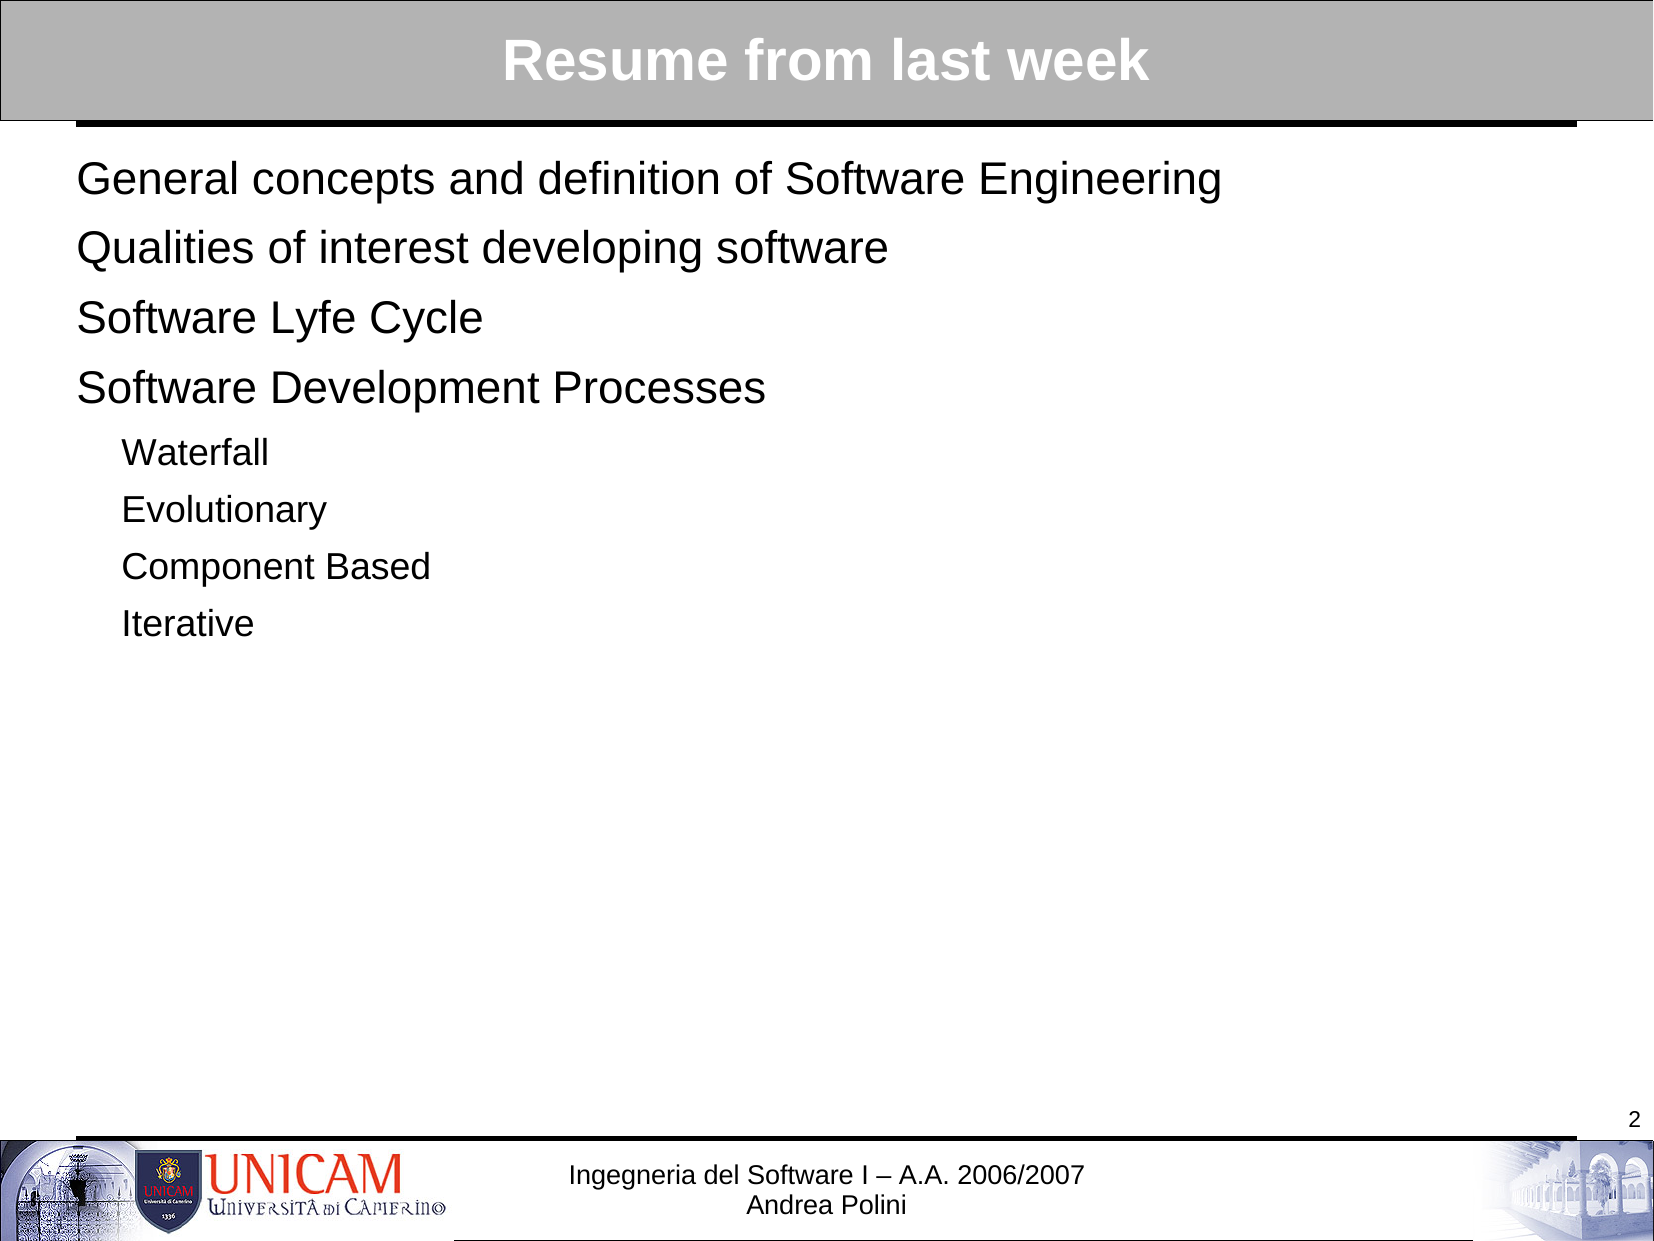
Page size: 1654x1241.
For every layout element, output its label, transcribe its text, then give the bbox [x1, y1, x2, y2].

title Resume from last week [0, 0, 1653, 121]
picture [0, 1141, 454, 1241]
picture [1473, 1141, 1654, 1241]
list General concepts and definition of Software Engineering Qualities of interest developing software Software Lyfe Cycle Software Development Processes Waterfall Evolutionary Component Based Iterative [76, 152, 1577, 782]
